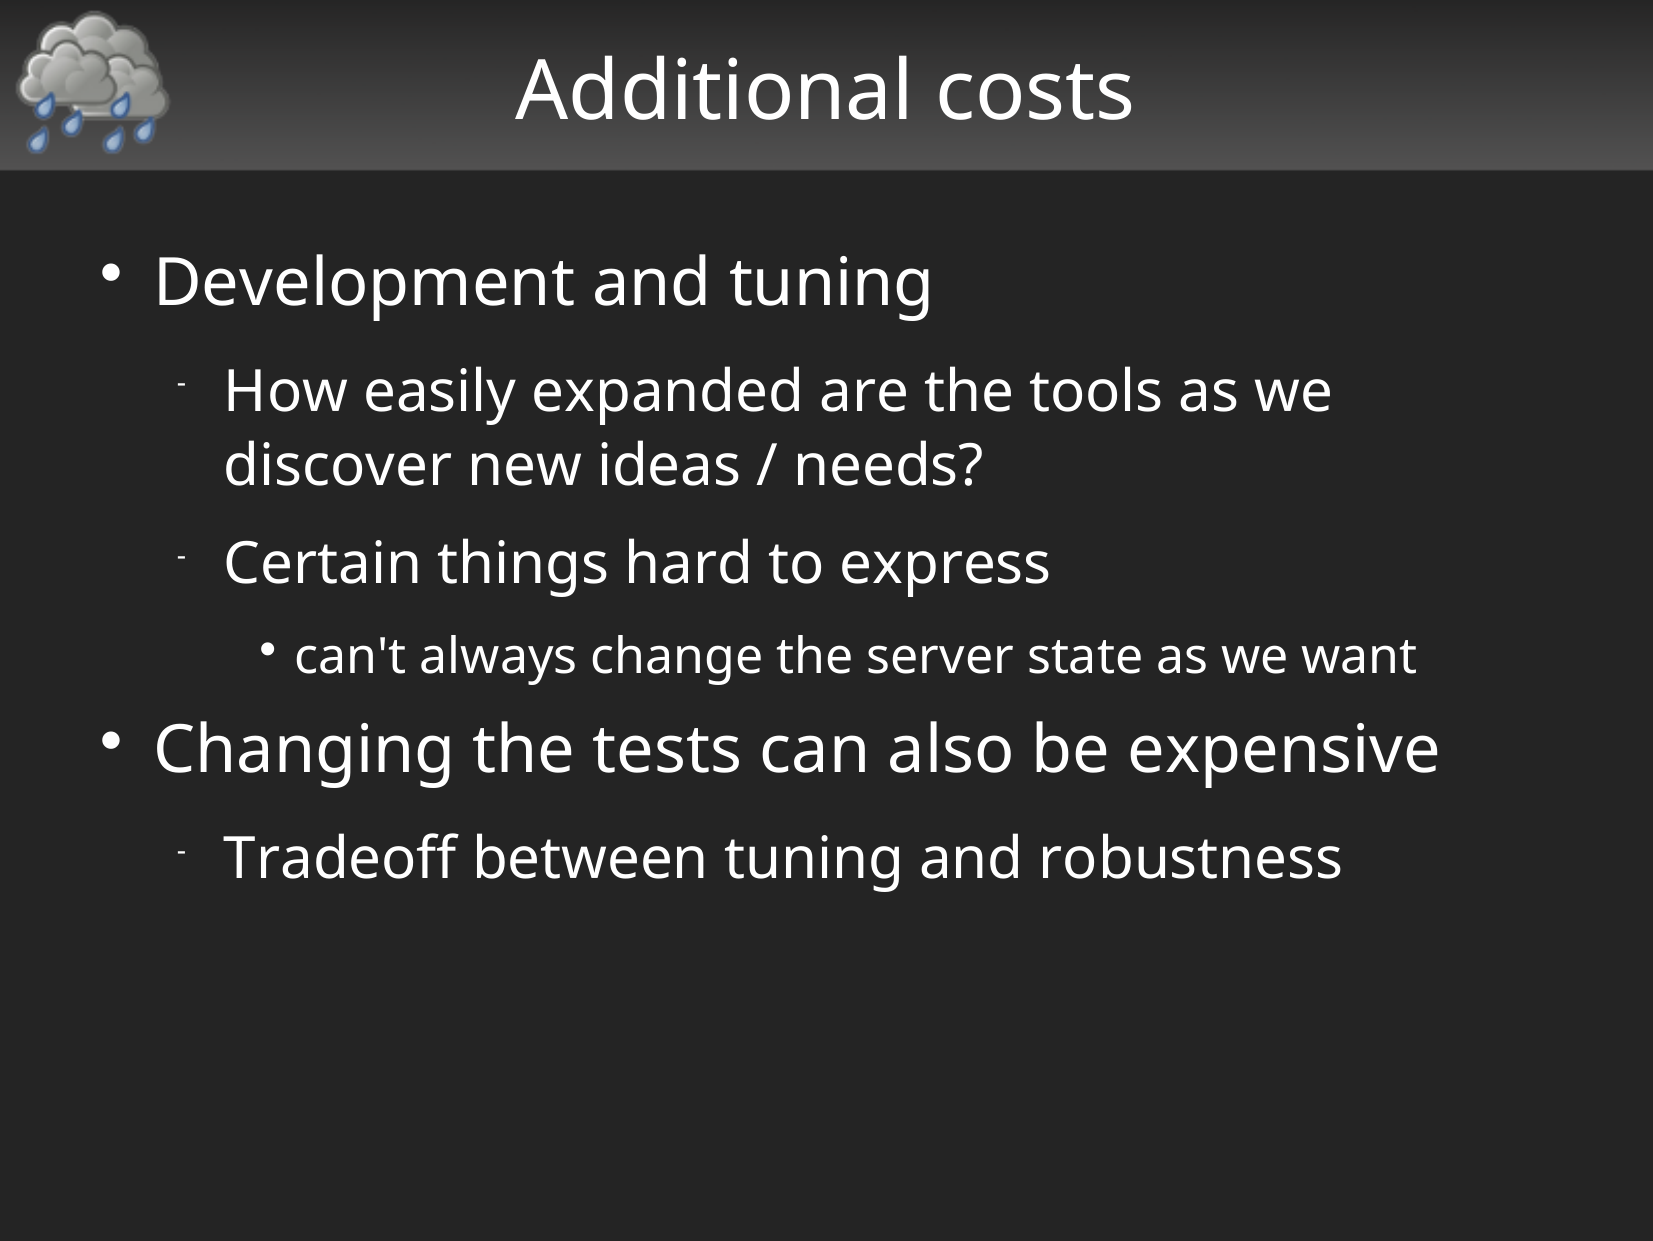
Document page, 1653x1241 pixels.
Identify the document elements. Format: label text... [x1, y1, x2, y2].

title Additional costs [82, 39, 1570, 137]
picture [0, 0, 1653, 1241]
list Development and tuning How easily expanded are the tools as we discover new ideas / needs? Certain things hard to express can't always change the server state as we want Changing the tests can also be expensive Tradeoff between tuning and robustness [82, 236, 1570, 1042]
